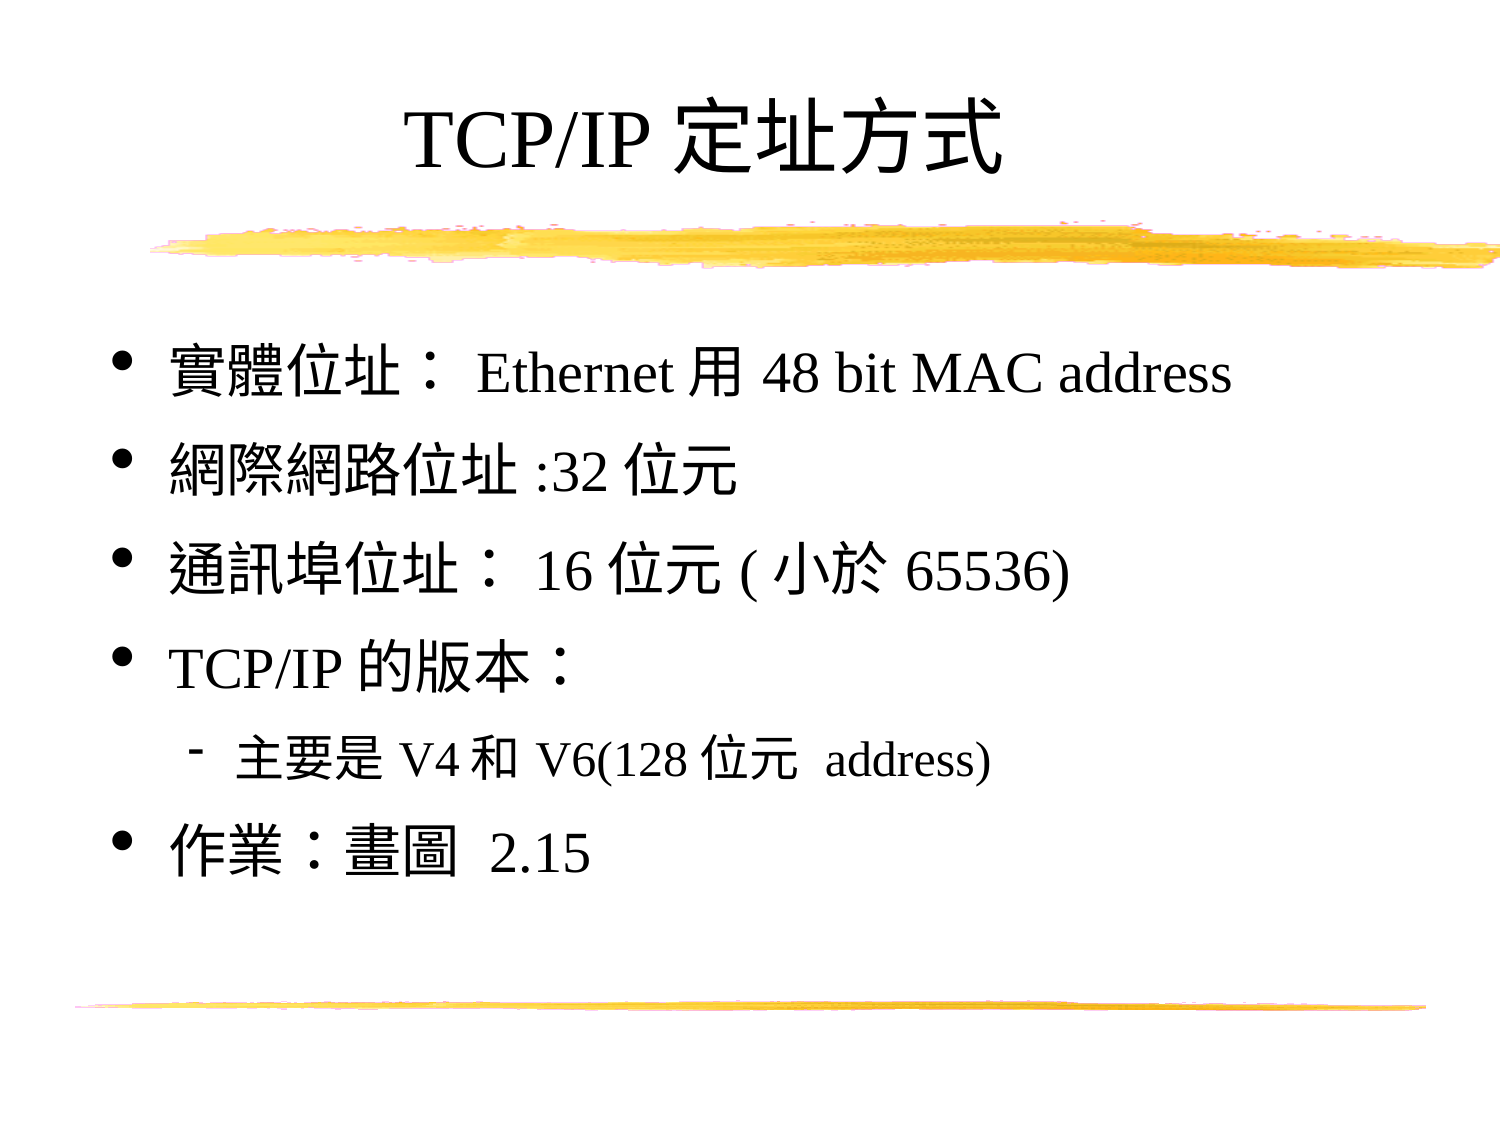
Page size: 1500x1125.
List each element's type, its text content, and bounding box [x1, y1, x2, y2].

title TCP/IP定址方式 [66, 44, 1342, 218]
picture [150, 215, 1500, 279]
list 實體位址：Ethernet用48 bit MAC address 網際網路位址:32位元 通訊埠位址：16位元(小於65536) TCP/IP的版本： 主要是V4和V6(128位元 address) 作業：畫圖 2.15 [112, 324, 1388, 986]
picture [75, 999, 1426, 1013]
